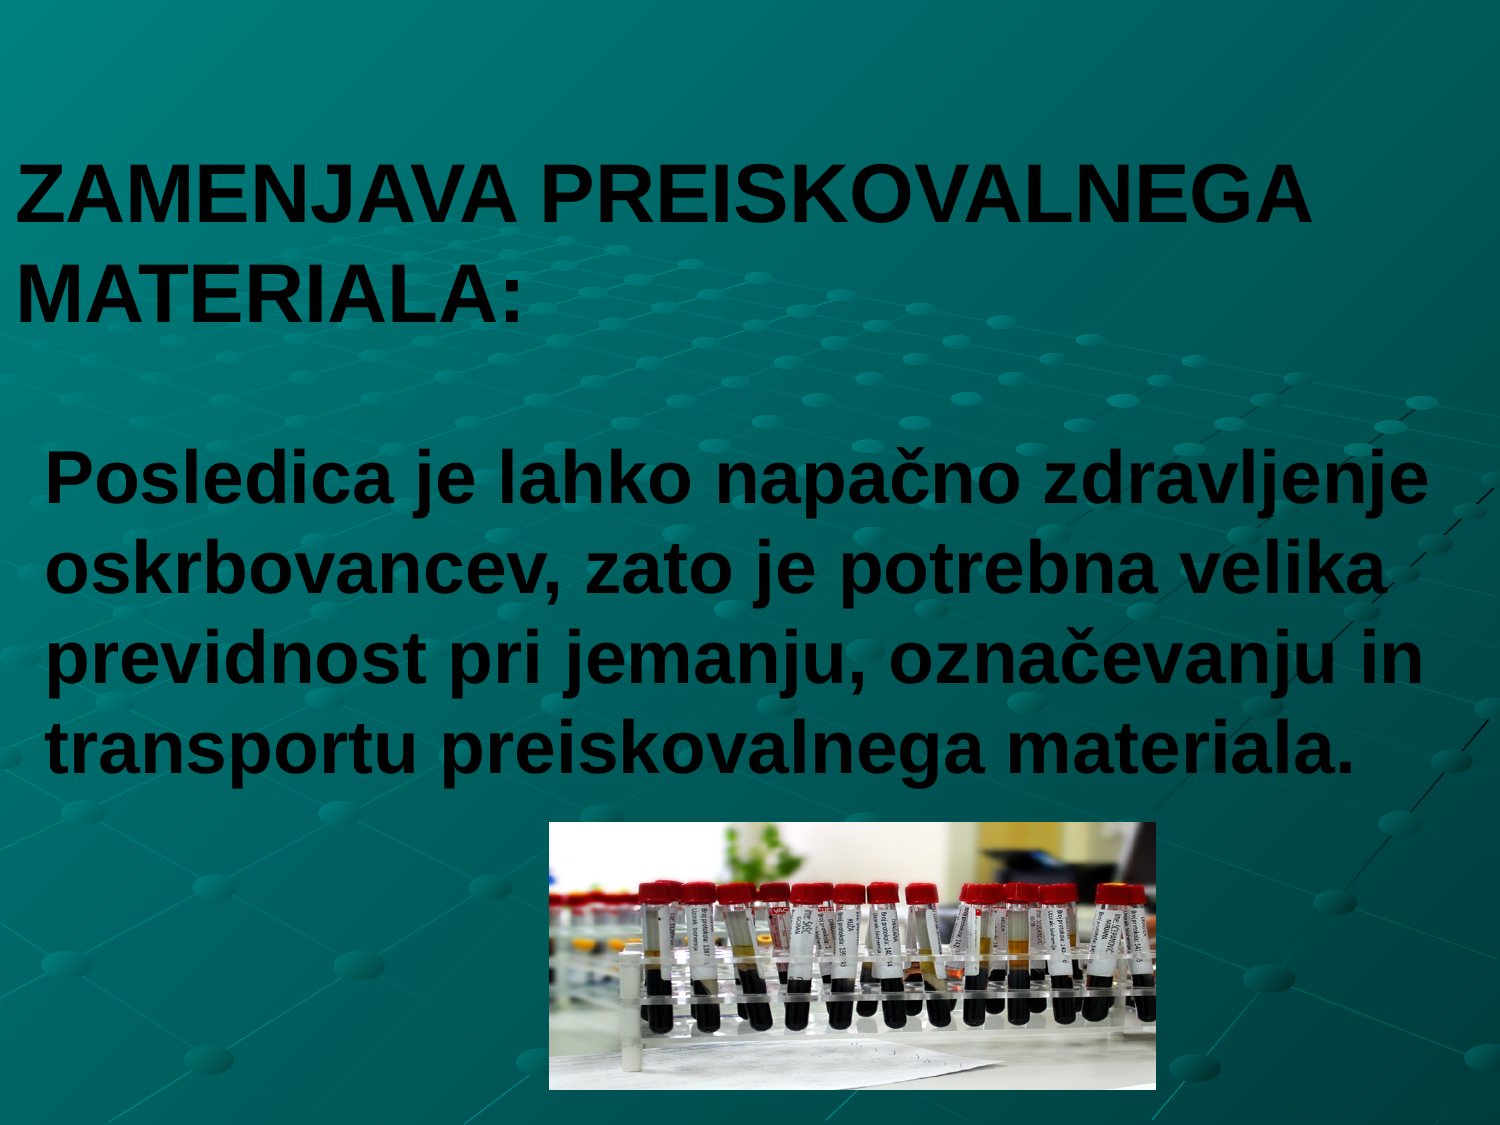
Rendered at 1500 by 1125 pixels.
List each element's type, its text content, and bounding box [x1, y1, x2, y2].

picture [549, 822, 1156, 1090]
title ZAMENJAVA PREISKOVALNEGA MATERIALA: [0, 45, 1425, 233]
list Posledica je lahko napačno zdravljenje oskrbovancev, zato je potrebna velika previdnost pri jemanju, označevanju in transportu preiskovalnega materiala. [29, 420, 1500, 1019]
